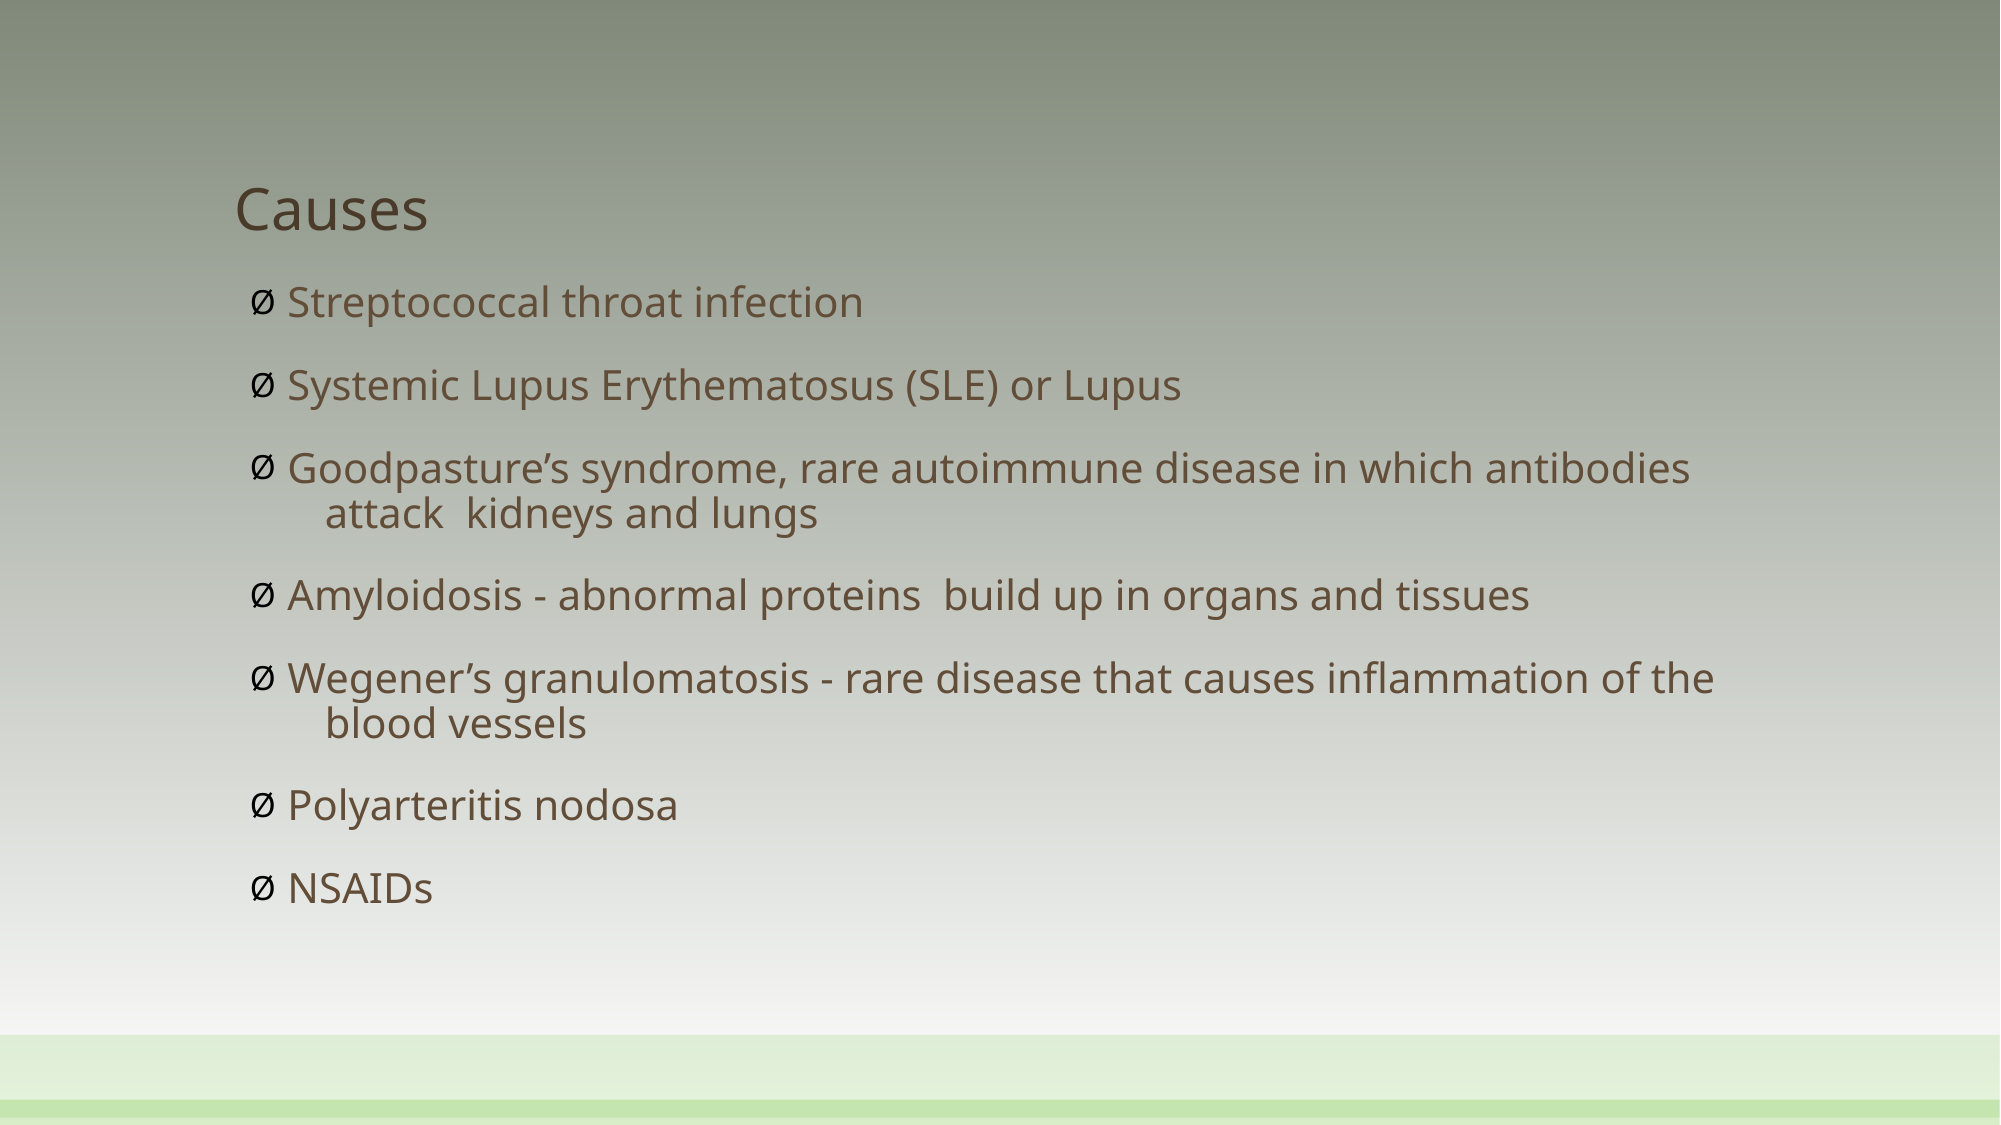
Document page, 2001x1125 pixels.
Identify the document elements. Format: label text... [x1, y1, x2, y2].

list Streptococcal throat infection Systemic Lupus Erythematosus (SLE) or Lupus Goodpasture’s syndrome, rare autoimmune disease in which antibodies attack kidneys and lungs Amyloidosis - abnormal proteins build up in organs and tissues Wegener’s granulomatosis - rare disease that causes inflammation of the blood vessels Polyarteritis nodosa NSAIDs [219, 274, 1780, 987]
title Causes [219, 71, 1780, 251]
